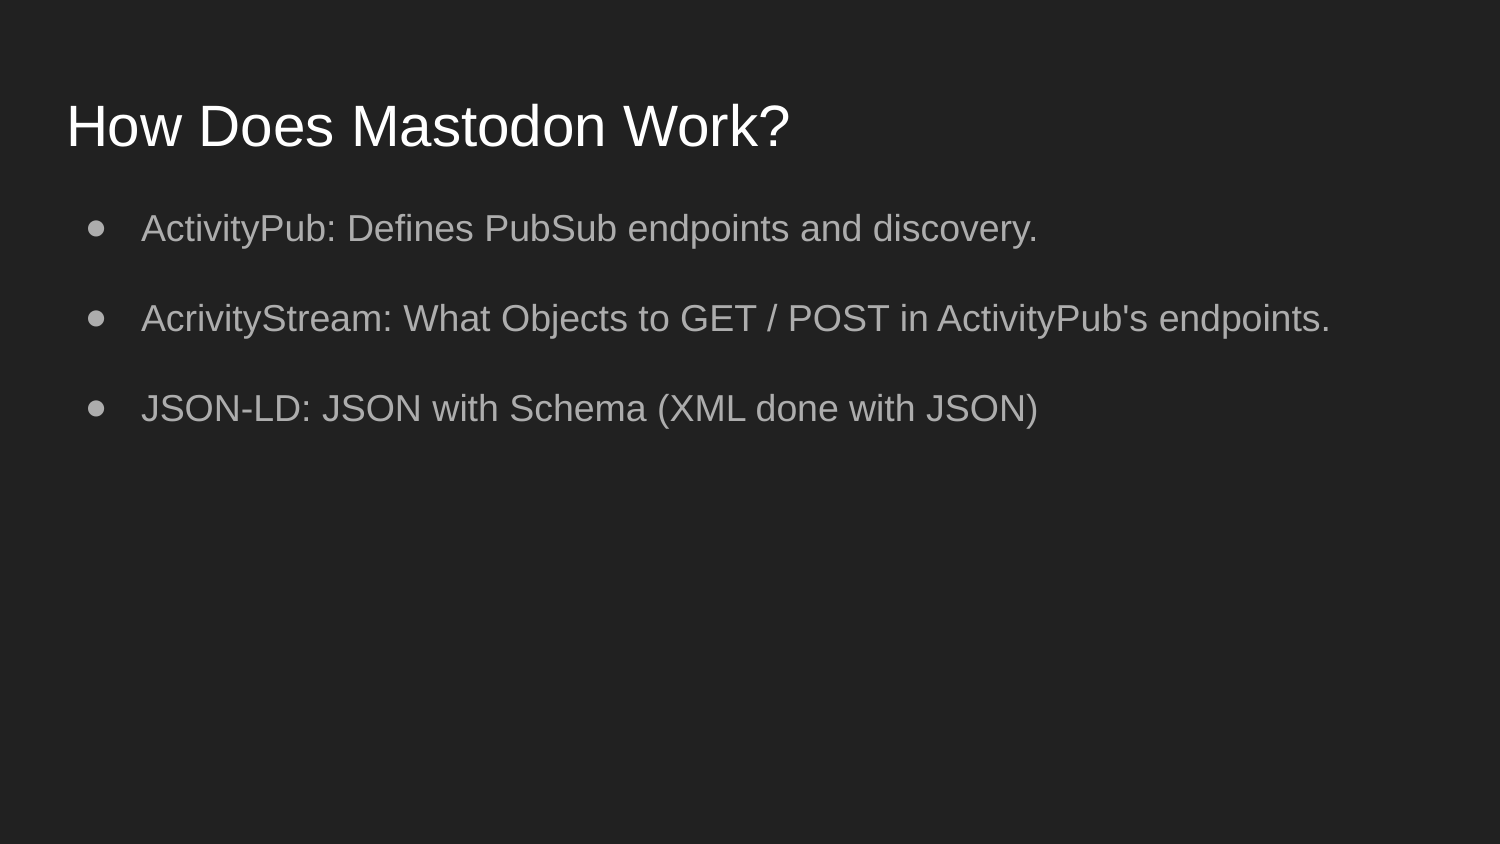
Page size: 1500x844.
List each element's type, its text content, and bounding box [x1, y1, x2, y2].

title How Does Mastodon Work? [51, 72, 1449, 167]
list ActivityPub: Defines PubSub endpoints and discovery. AcrivityStream: What Objects to GET / POST in ActivityPub's endpoints. JSON-LD: JSON with Schema (XML done with JSON) [51, 189, 1449, 750]
